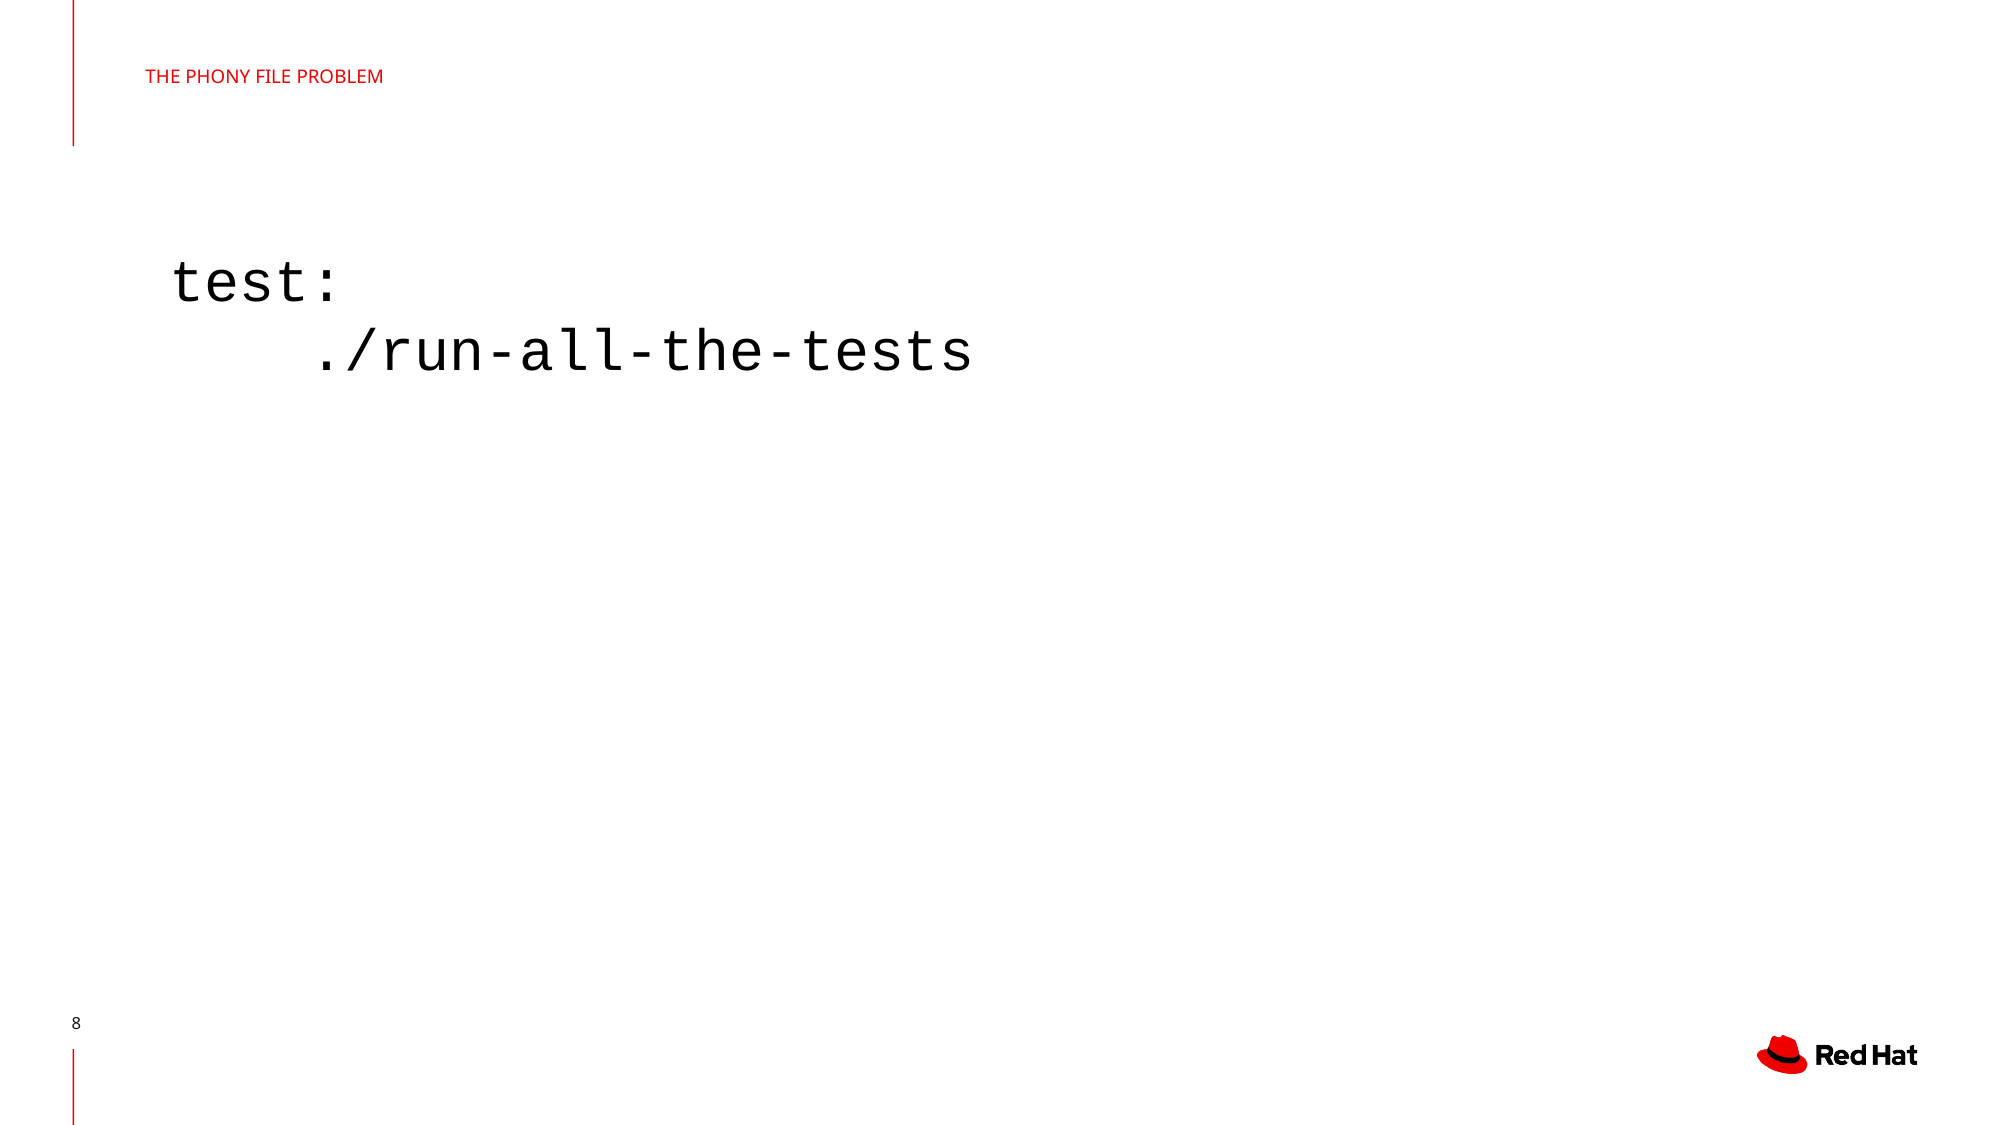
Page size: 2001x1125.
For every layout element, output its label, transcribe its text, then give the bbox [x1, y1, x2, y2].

text_box test: ./run-all-the-tests [154, 235, 1807, 390]
text_box THE PHONY FILE PROBLEM [73, 9, 918, 144]
picture [1757, 1035, 1918, 1074]
